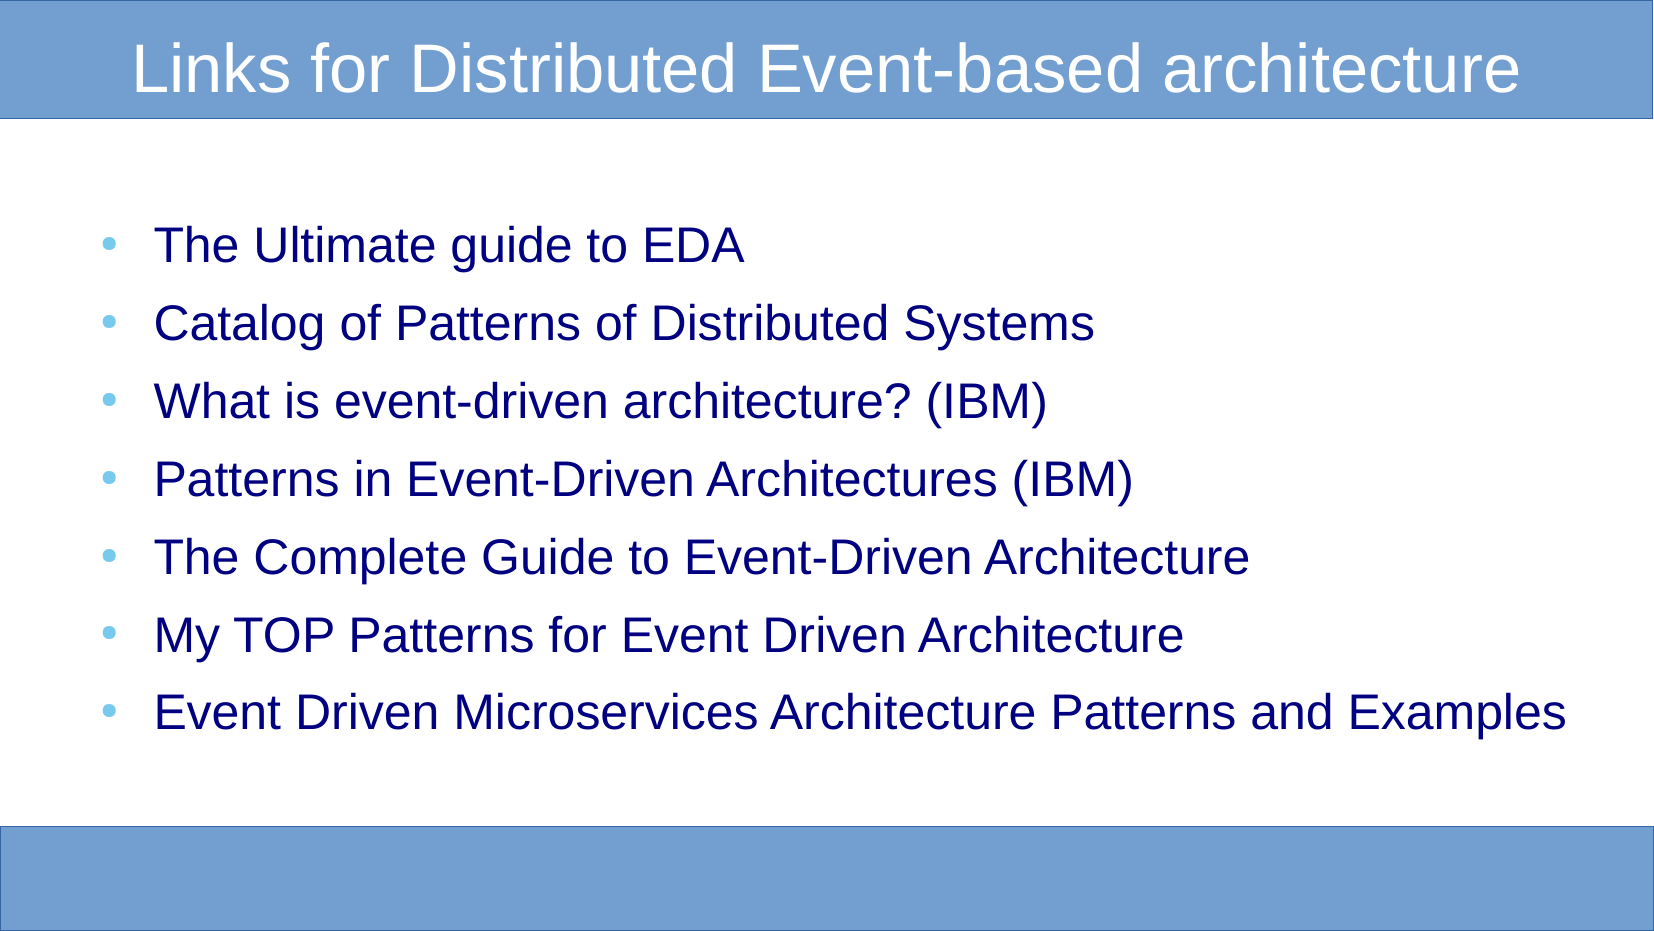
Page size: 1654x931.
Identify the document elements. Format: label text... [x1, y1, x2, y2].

title Links for Distributed Event-based architecture [59, 29, 1595, 108]
list The Ultimate guide to EDA Catalog of Patterns of Distributed Systems What is event-driven architecture? (IBM) Patterns in Event-Driven Architectures (IBM) The Complete Guide to Event-Driven Architecture My TOP Patterns for Event Driven Architecture Event Driven Microservices Architecture Patterns and Examples [82, 217, 1571, 758]
